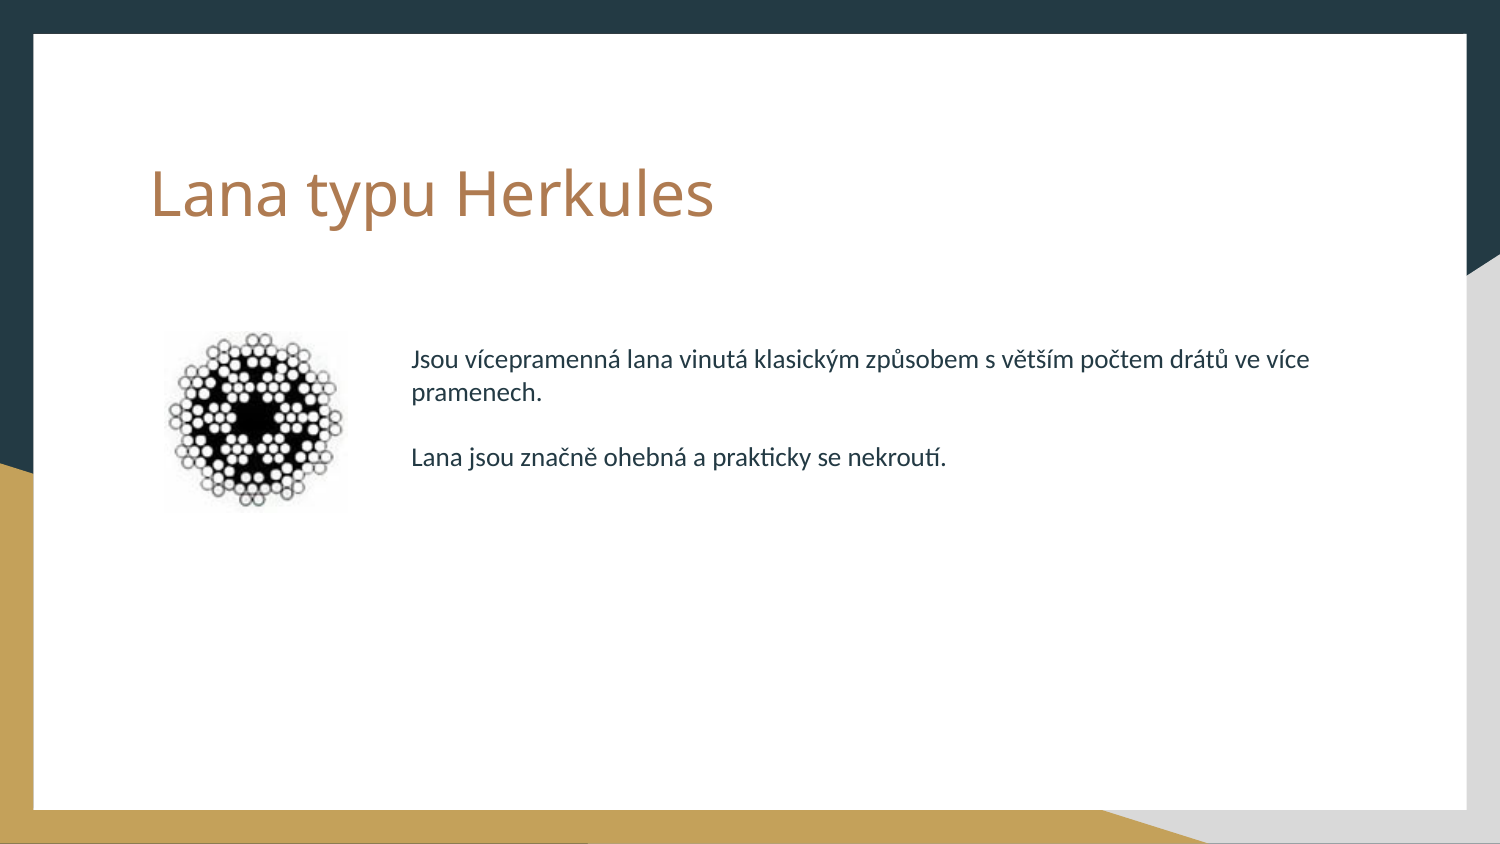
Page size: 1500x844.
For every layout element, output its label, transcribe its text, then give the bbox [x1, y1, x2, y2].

list Jsou vícepramenná lana vinutá klasickým způsobem s větším počtem drátů ve více pramenech. Lana jsou značně ohebná a prakticky se nekroutí. [396, 326, 1366, 729]
picture [164, 331, 348, 513]
title Lana typu Herkules [134, 138, 1366, 296]
